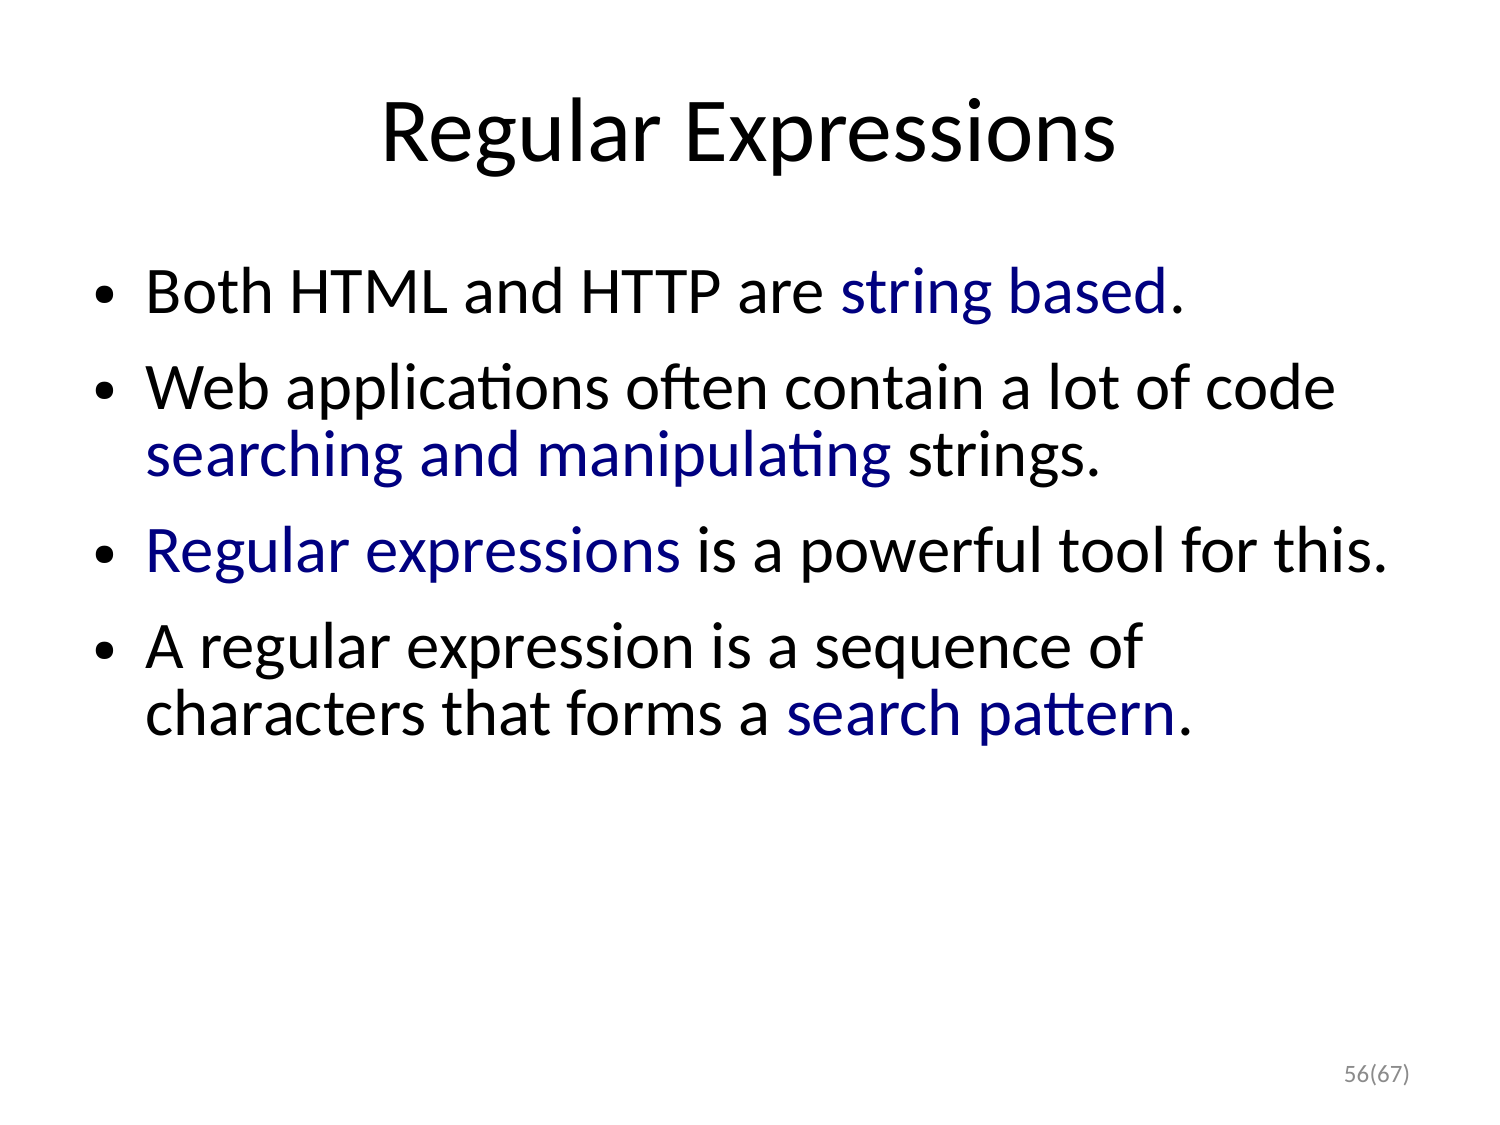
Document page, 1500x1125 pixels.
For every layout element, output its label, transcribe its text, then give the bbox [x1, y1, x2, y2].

list Both HTML and HTTP are string based. Web applications often contain a lot of code searching and manipulating strings. Regular expressions is a powerful tool for this. A regular expression is a sequence of characters that forms a search pattern. [75, 263, 1425, 1036]
title Regular Expressions [75, 45, 1425, 233]
